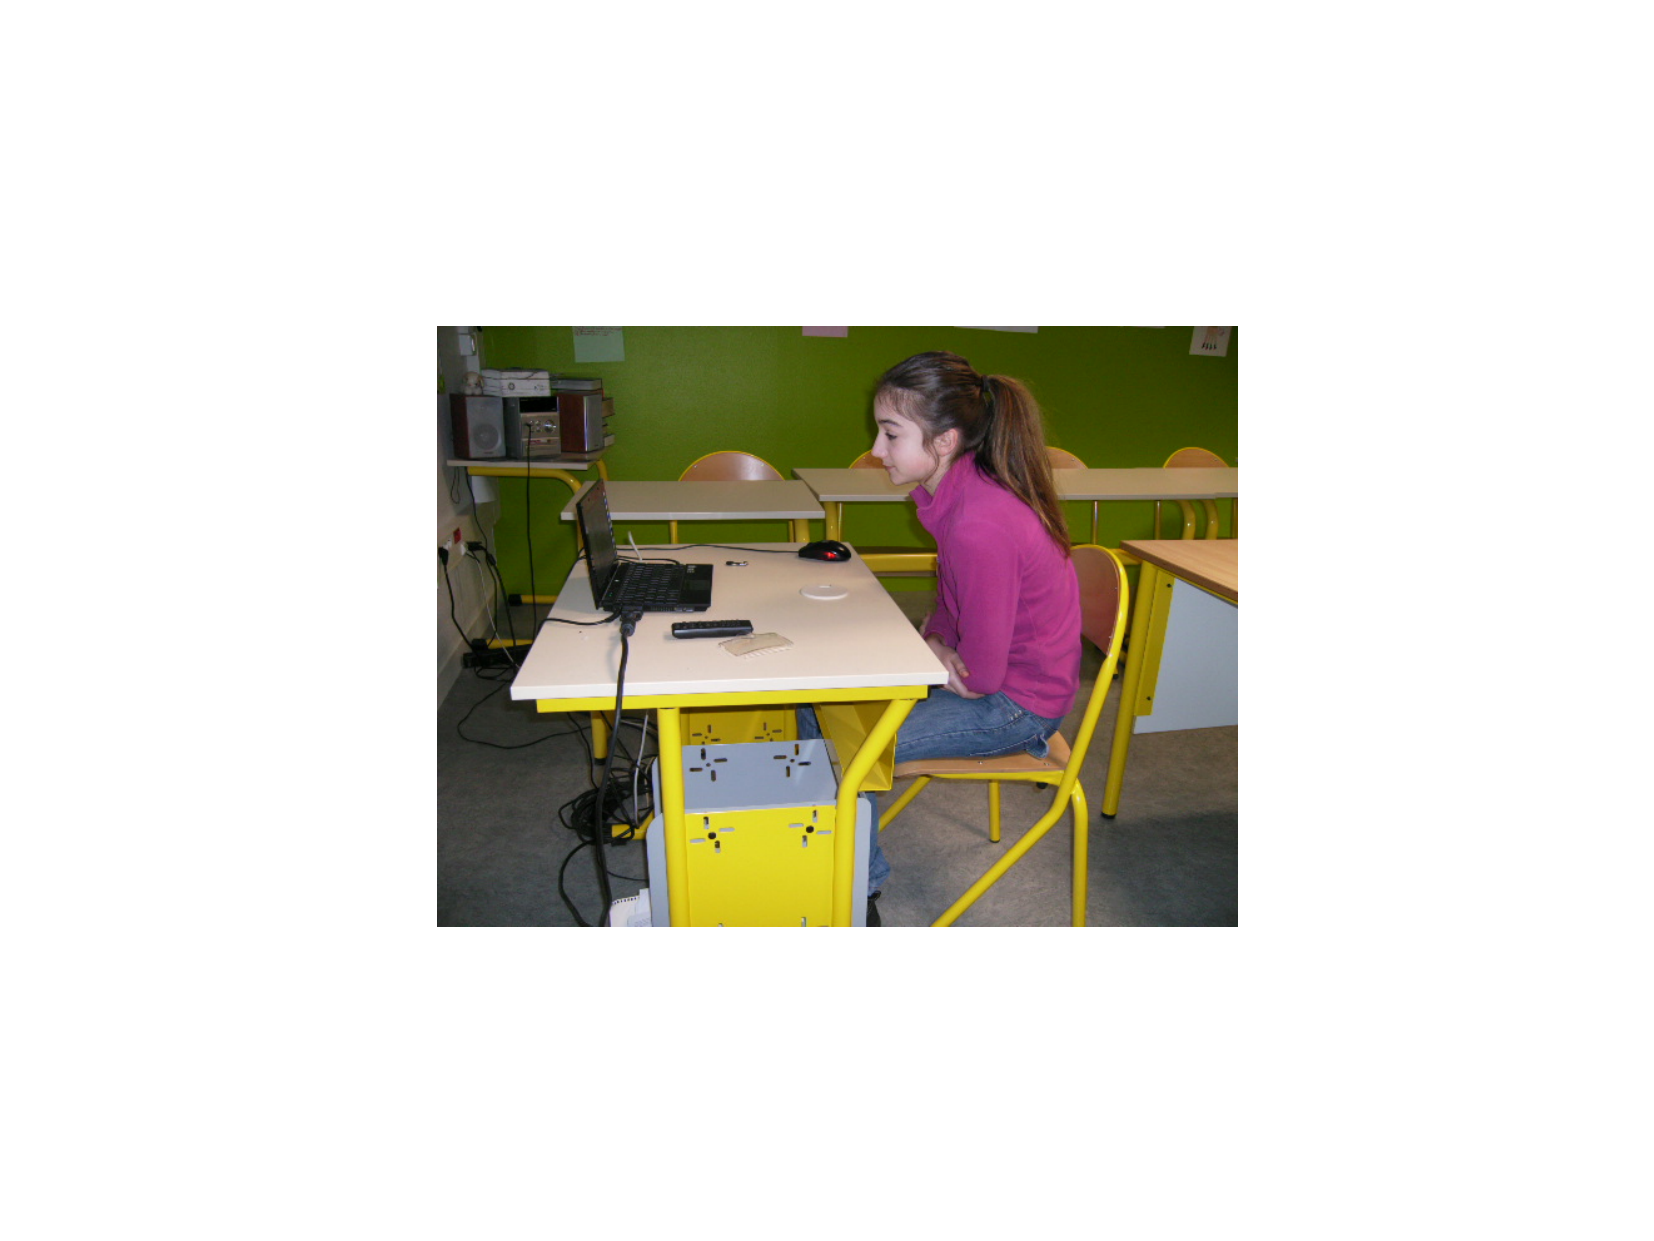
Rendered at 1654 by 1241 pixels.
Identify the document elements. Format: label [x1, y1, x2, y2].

picture [437, 326, 1238, 927]
